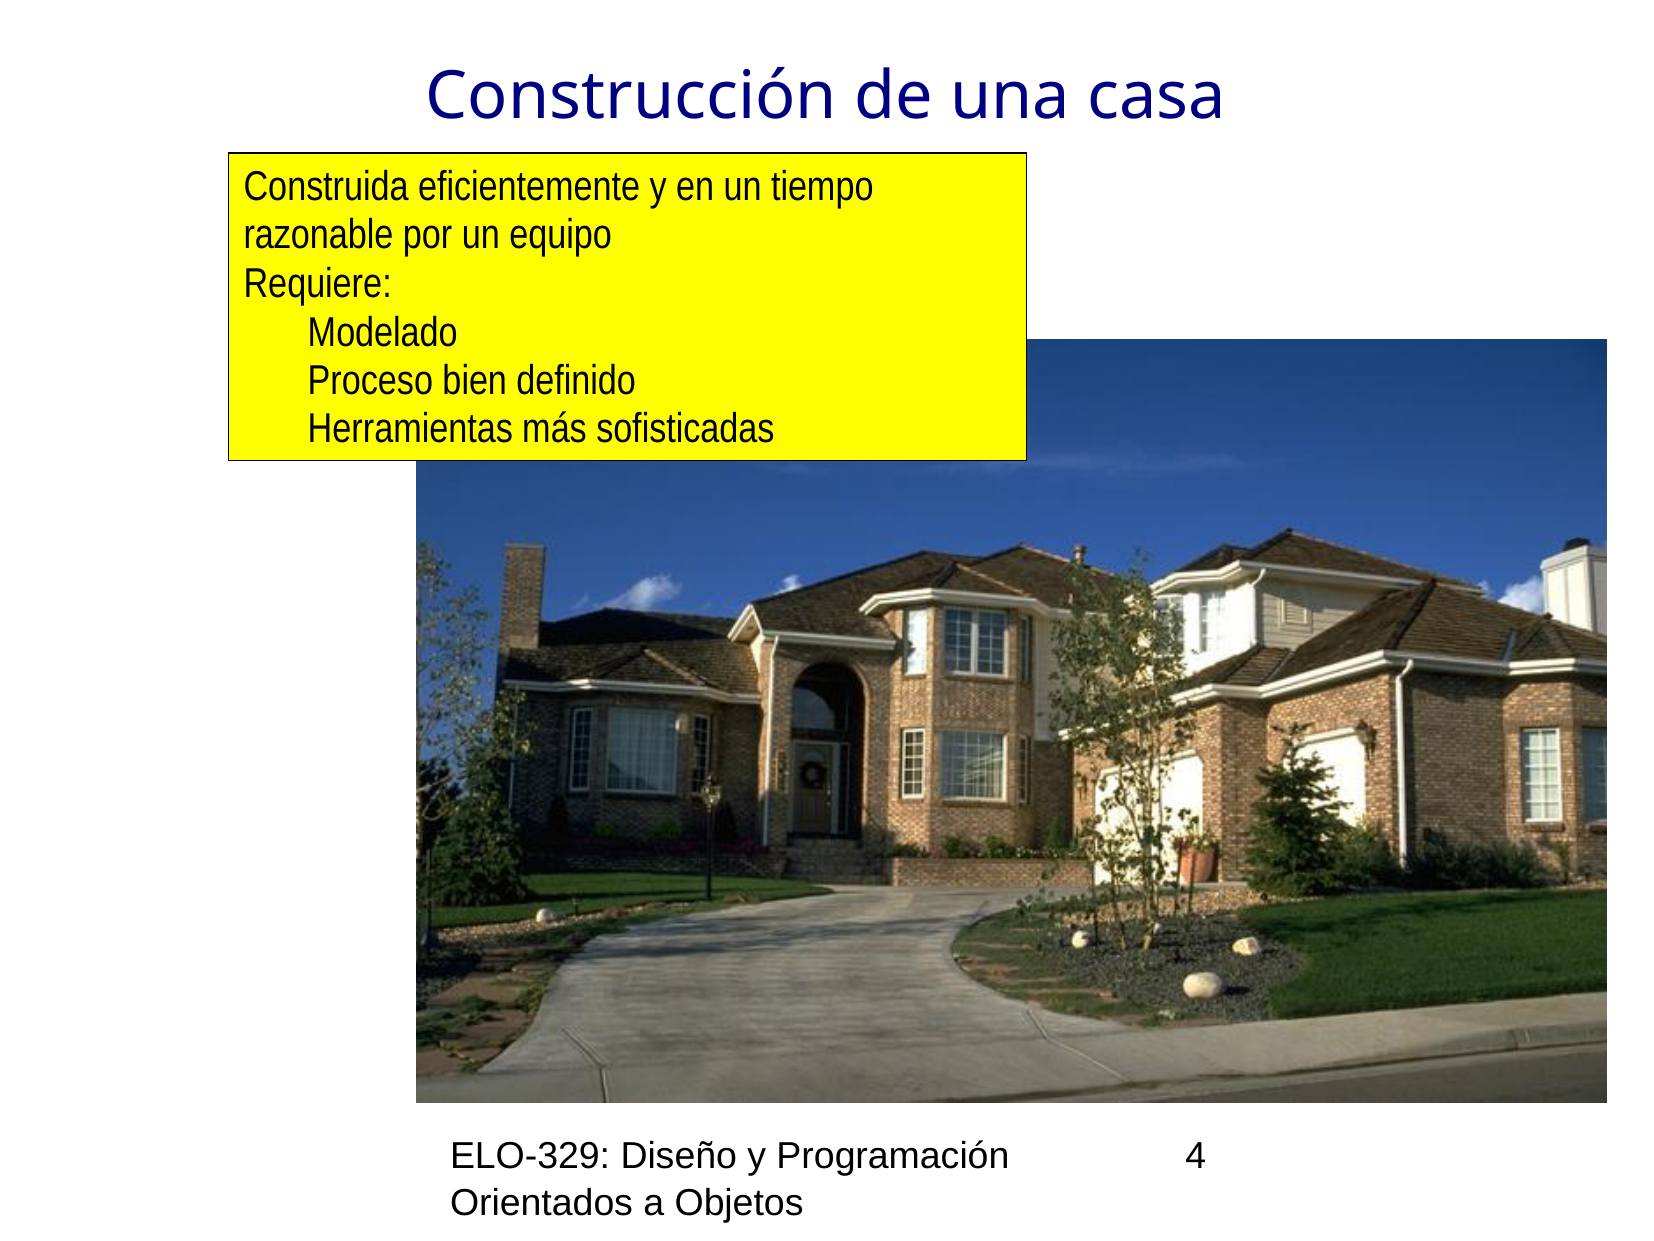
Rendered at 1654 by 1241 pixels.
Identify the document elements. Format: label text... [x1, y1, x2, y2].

picture [416, 339, 1607, 1103]
title Construcción de una casa [82, 43, 1571, 144]
text_box Construida eficientemente y en un tiempo razonable por un equipo Requiere: Modelado Proceso bien definido Herramientas más sofisticadas [228, 152, 1027, 461]
